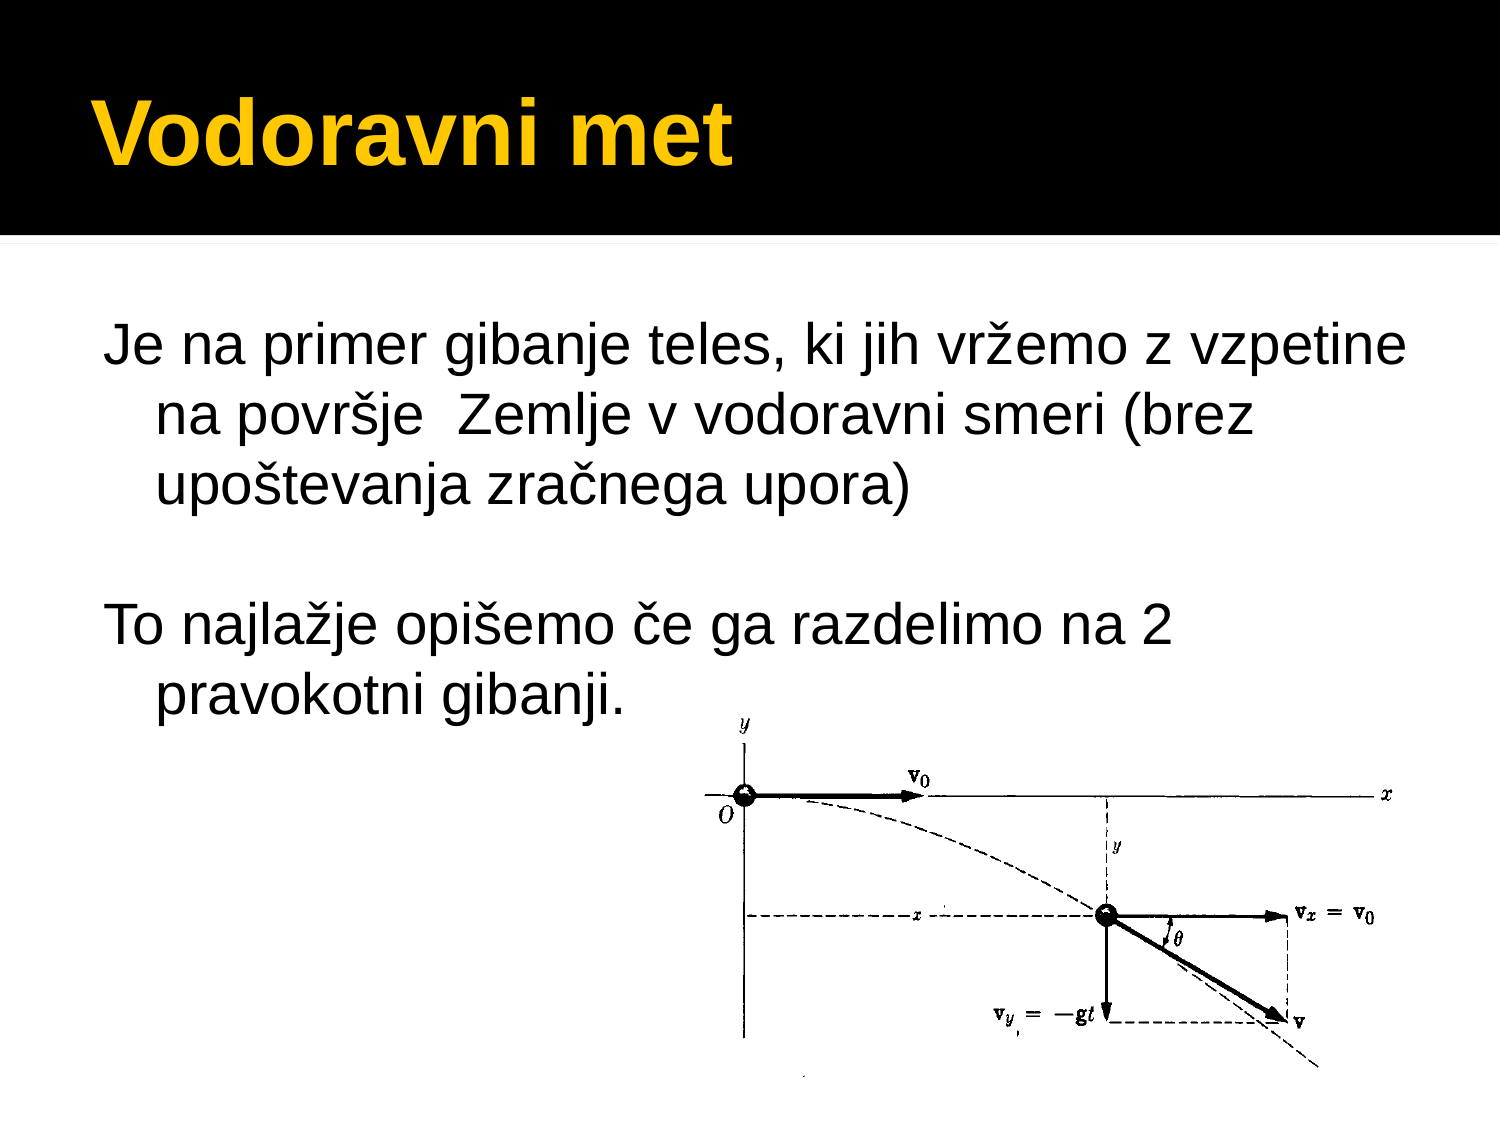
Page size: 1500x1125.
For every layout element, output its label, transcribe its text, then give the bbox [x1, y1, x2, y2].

list Je na primer gibanje teles, ki jih vržemo z vzpetine na površje Zemlje v vodoravni smeri (brez upoštevanja zračnega upora) To najlažje opišemo če ga razdelimo na 2 pravokotni gibanji. [75, 291, 1425, 1050]
picture [679, 703, 1436, 1082]
title Vodoravni met [75, 24, 1425, 231]
